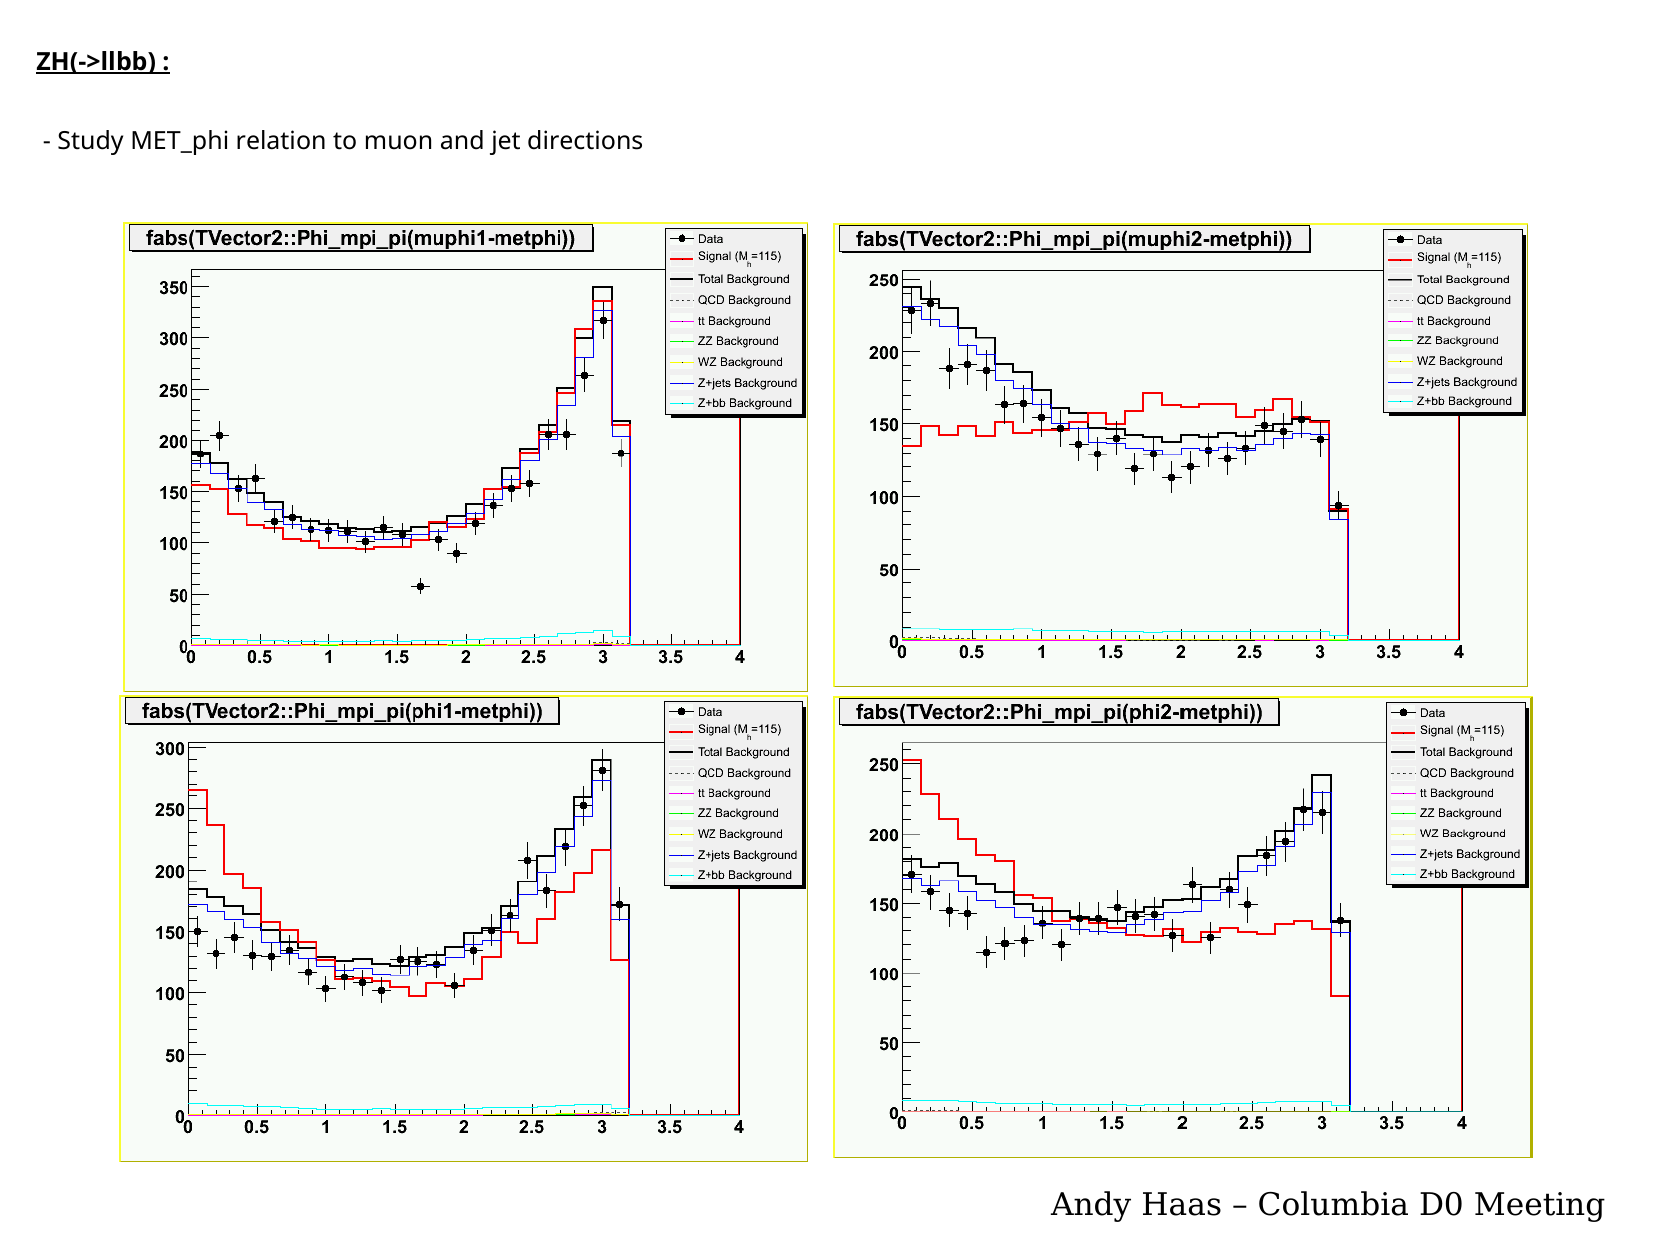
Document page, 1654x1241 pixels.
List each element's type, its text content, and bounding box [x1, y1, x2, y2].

picture [119, 695, 808, 1162]
picture [833, 223, 1528, 687]
picture [123, 222, 808, 693]
text_box ZH(->llbb) : - Study MET_phi relation to muon and jet directions [36, 43, 977, 739]
picture [833, 696, 1533, 1158]
